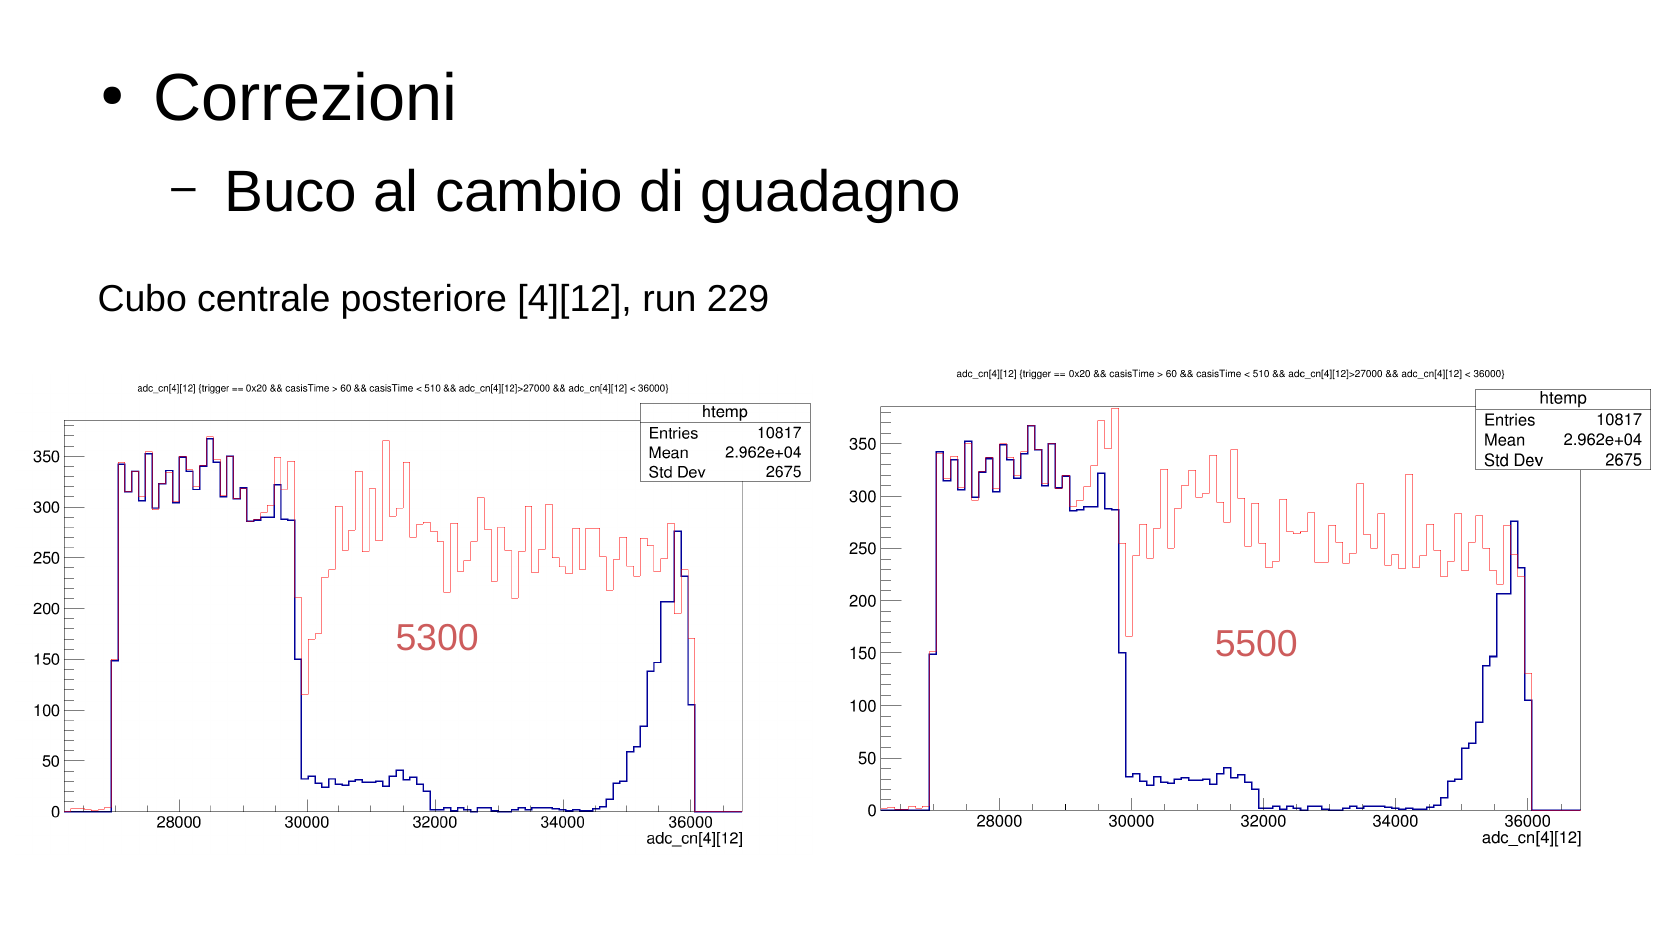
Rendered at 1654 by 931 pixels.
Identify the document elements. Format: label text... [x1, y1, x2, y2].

list Correzioni Buco al cambio di guadagno [82, 60, 1571, 757]
text_box 5500 [1200, 615, 1351, 672]
text_box Cubo centrale posteriore [4][12], run 229 [82, 270, 796, 369]
text_box 5300 [380, 608, 531, 666]
picture [830, 359, 1654, 856]
picture [15, 374, 813, 856]
